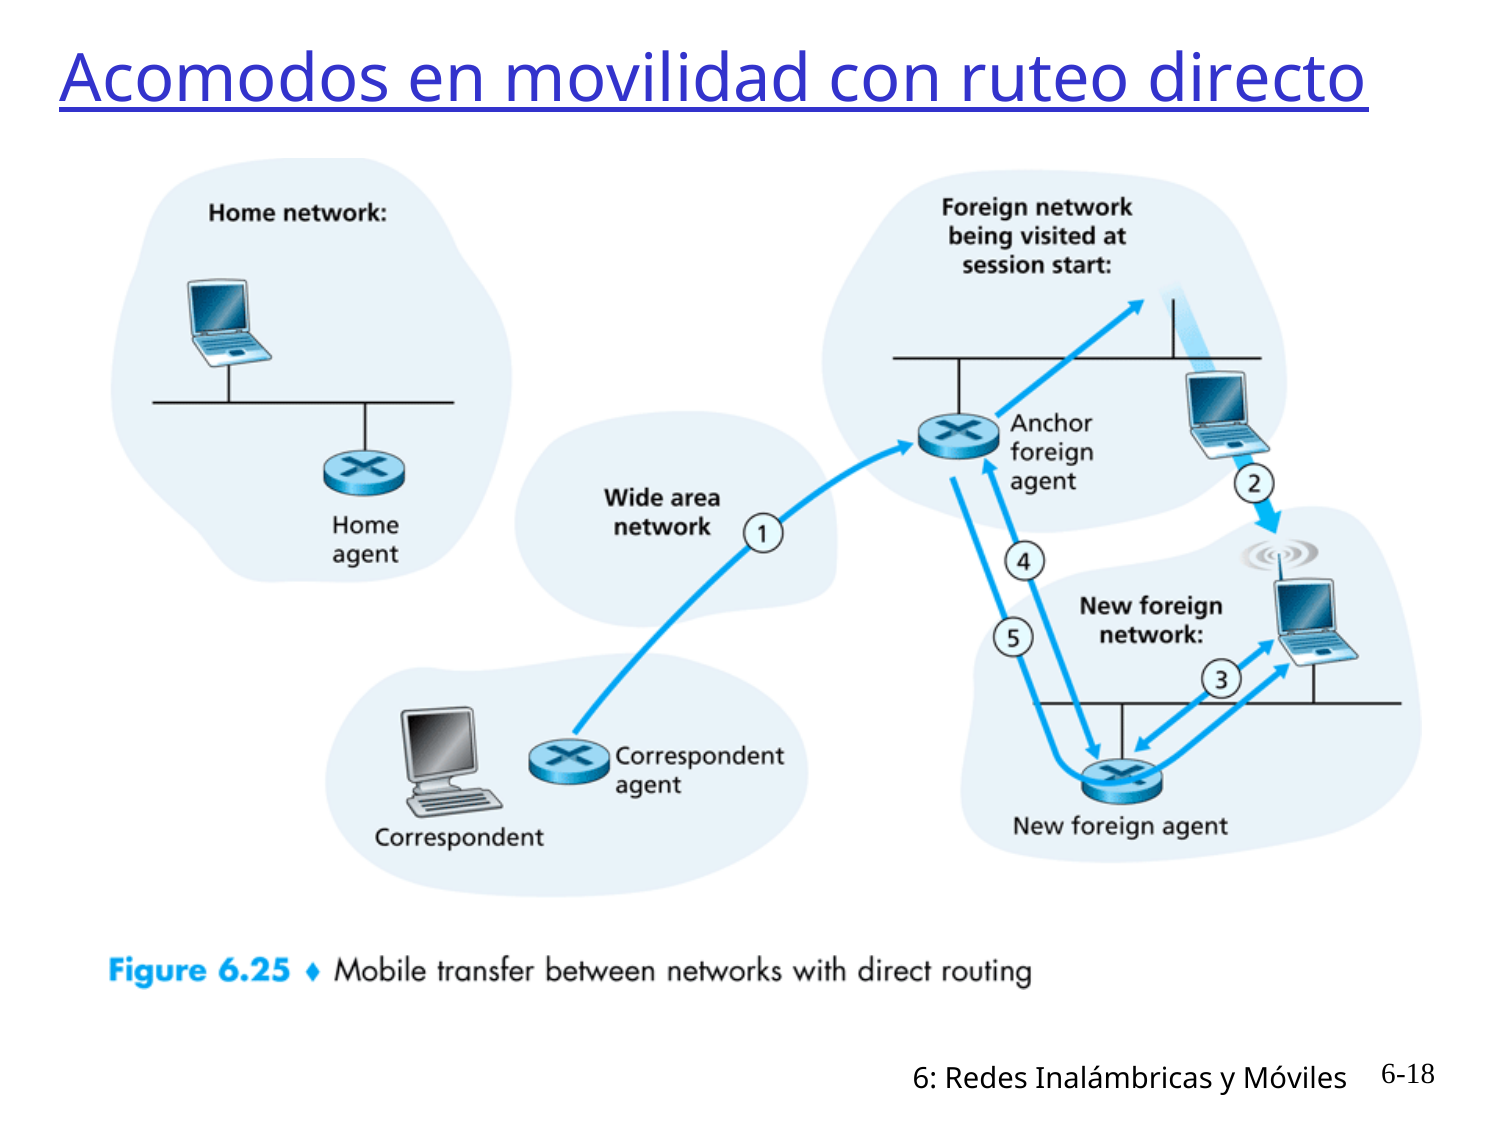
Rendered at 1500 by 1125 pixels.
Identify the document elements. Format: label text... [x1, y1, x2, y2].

picture [108, 158, 1422, 990]
title Acomodos en movilidad con ruteo directo [44, 19, 1483, 133]
